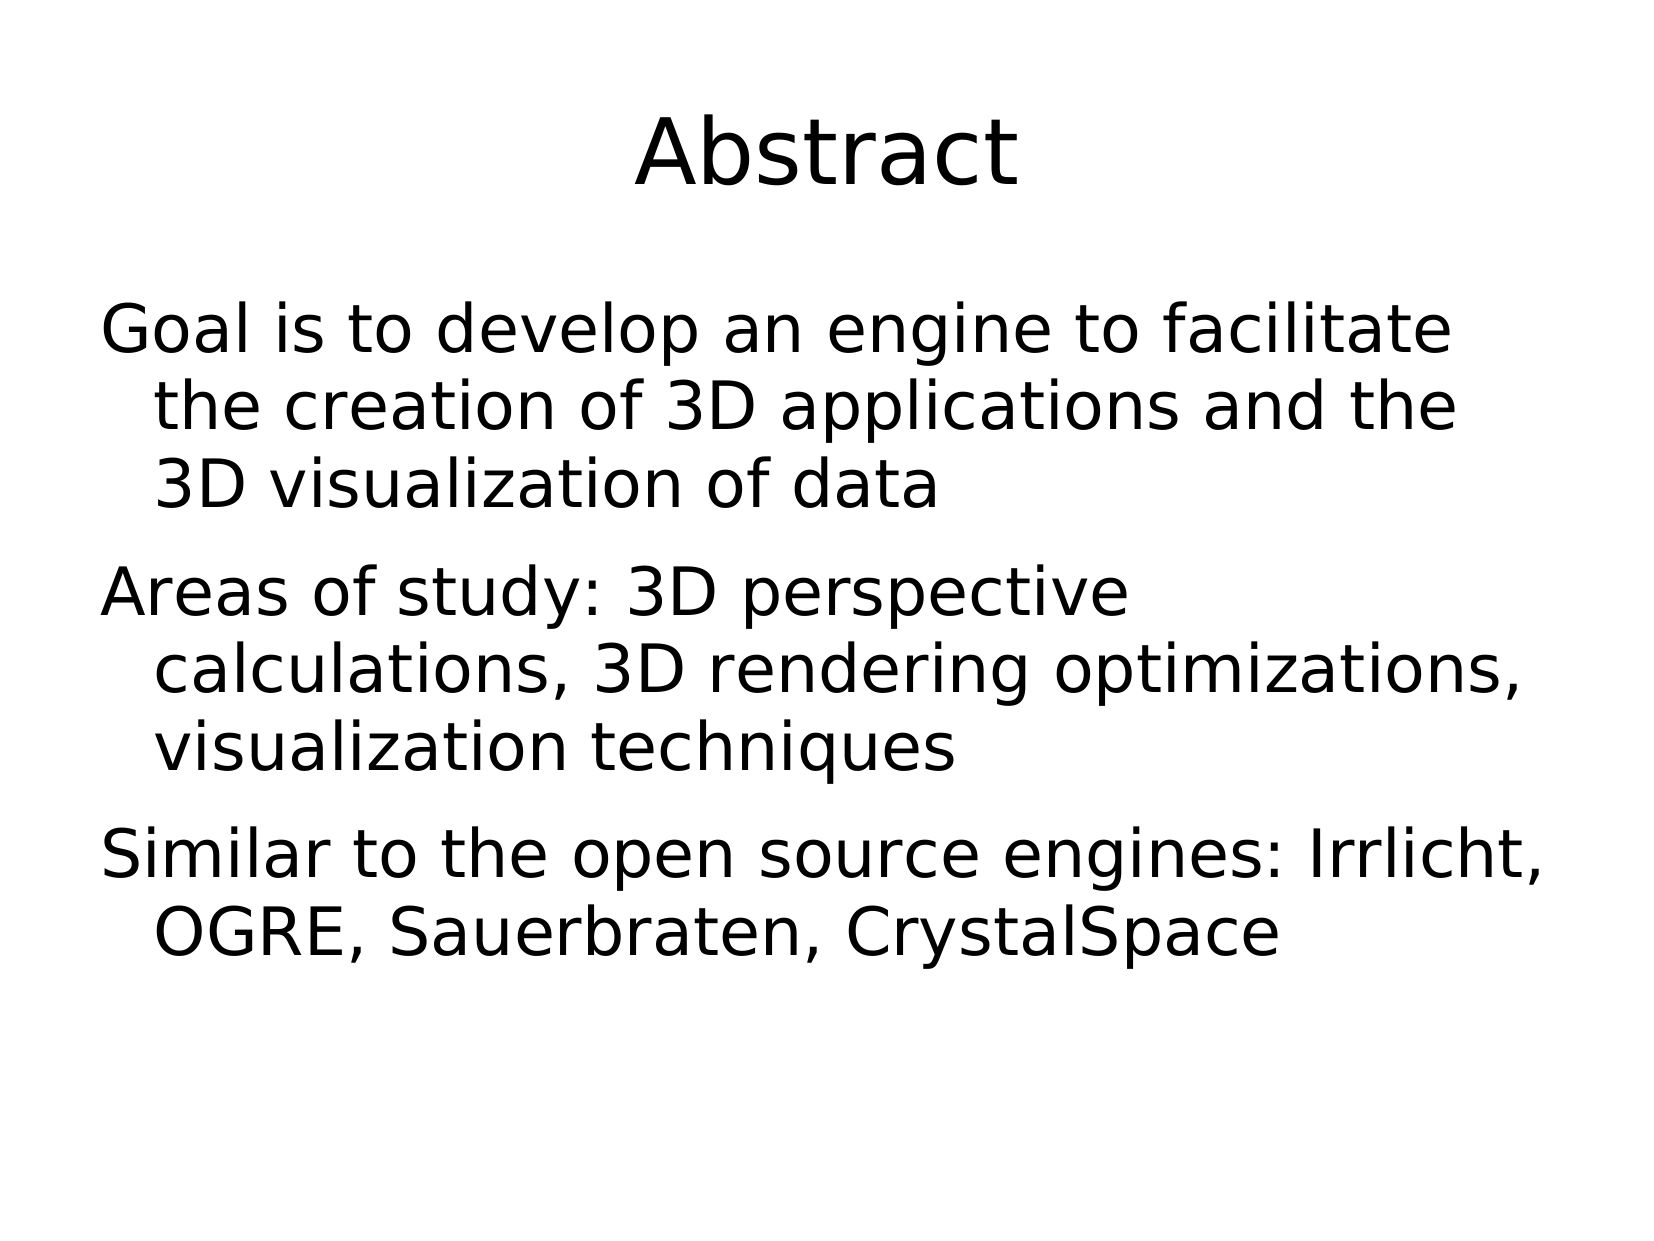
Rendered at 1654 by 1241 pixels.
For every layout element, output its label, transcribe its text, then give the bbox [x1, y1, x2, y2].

title Abstract [82, 49, 1571, 257]
list Goal is to develop an engine to facilitate the creation of 3D applications and the 3D visualization of data Areas of study: 3D perspective calculations, 3D rendering optimizations, visualization techniques Similar to the open source engines: Irrlicht, OGRE, Sauerbraten, CrystalSpace [82, 290, 1571, 1109]
